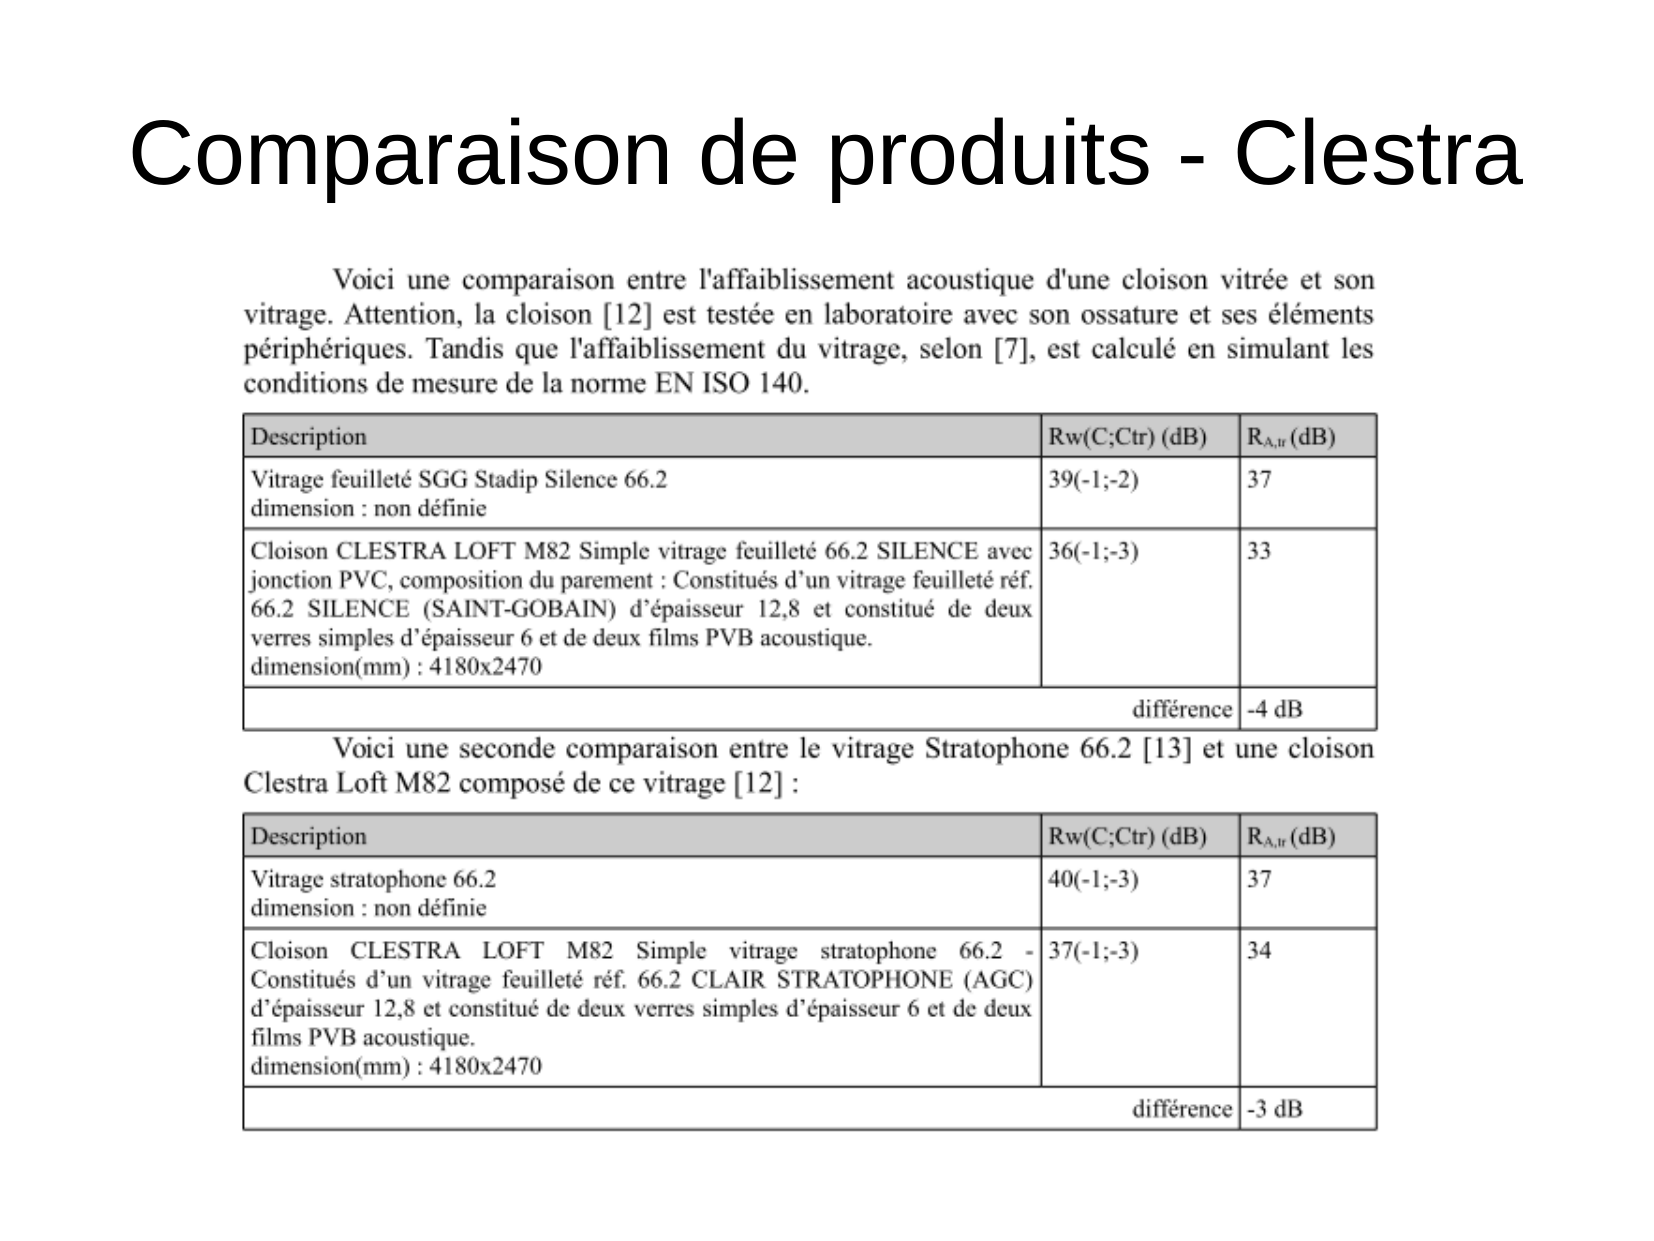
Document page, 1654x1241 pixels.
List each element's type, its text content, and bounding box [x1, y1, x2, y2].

title Comparaison de produits - Clestra [82, 49, 1571, 257]
picture [241, 265, 1382, 1137]
